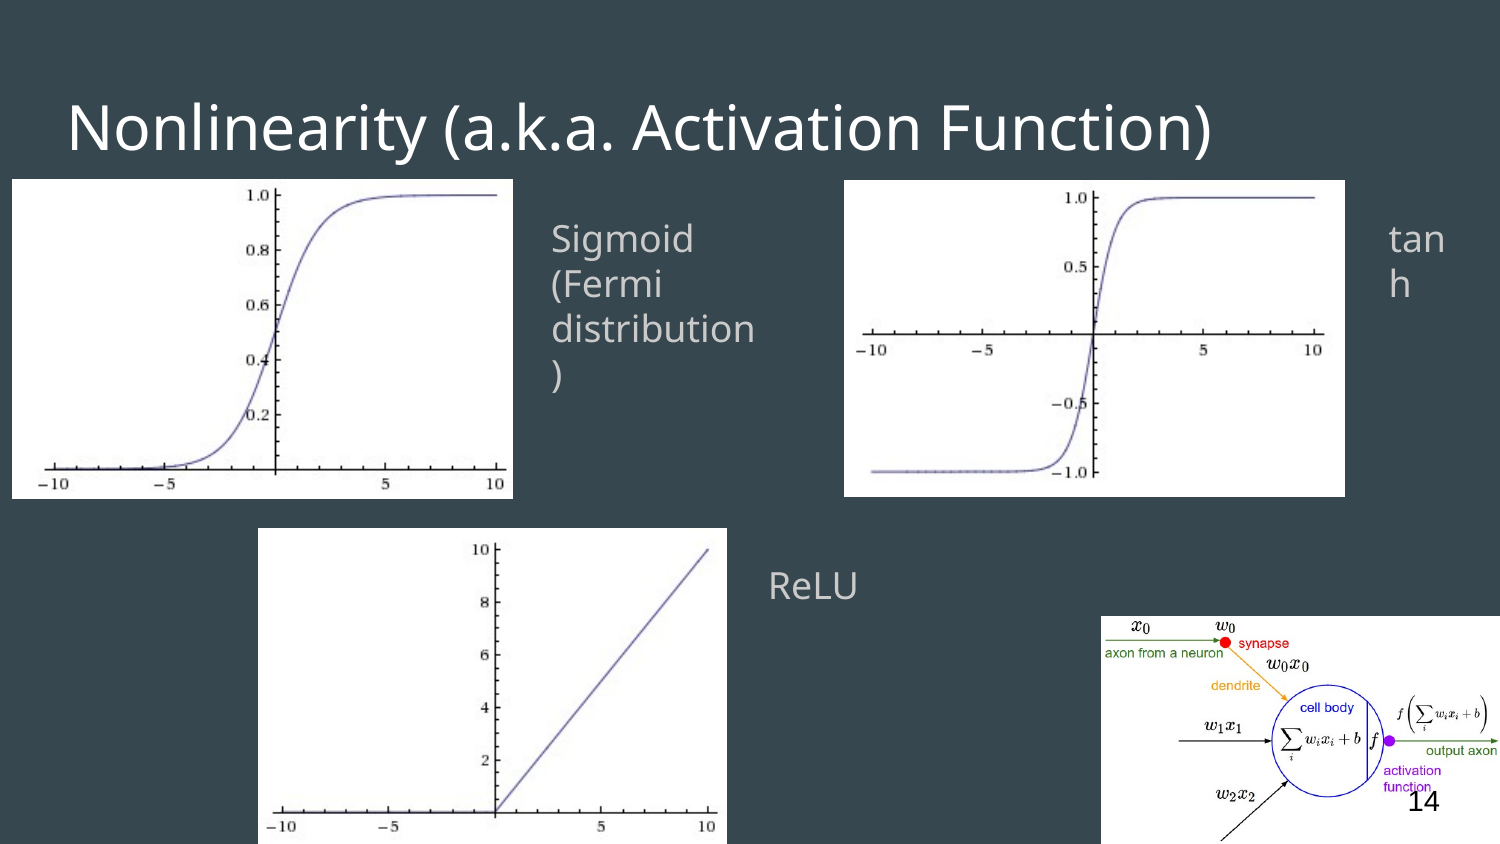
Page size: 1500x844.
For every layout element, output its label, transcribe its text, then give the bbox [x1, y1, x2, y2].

picture [844, 180, 1345, 497]
slide_number <number> [1392, 767, 1483, 833]
list ReLU [753, 547, 989, 825]
picture [258, 528, 727, 844]
title Nonlinearity (a.k.a. Activation Function) [51, 72, 1449, 167]
picture [1101, 616, 1500, 844]
list Sigmoid (Fermi distribution) [535, 200, 772, 478]
list tanh [1373, 200, 1483, 478]
picture [12, 179, 513, 499]
